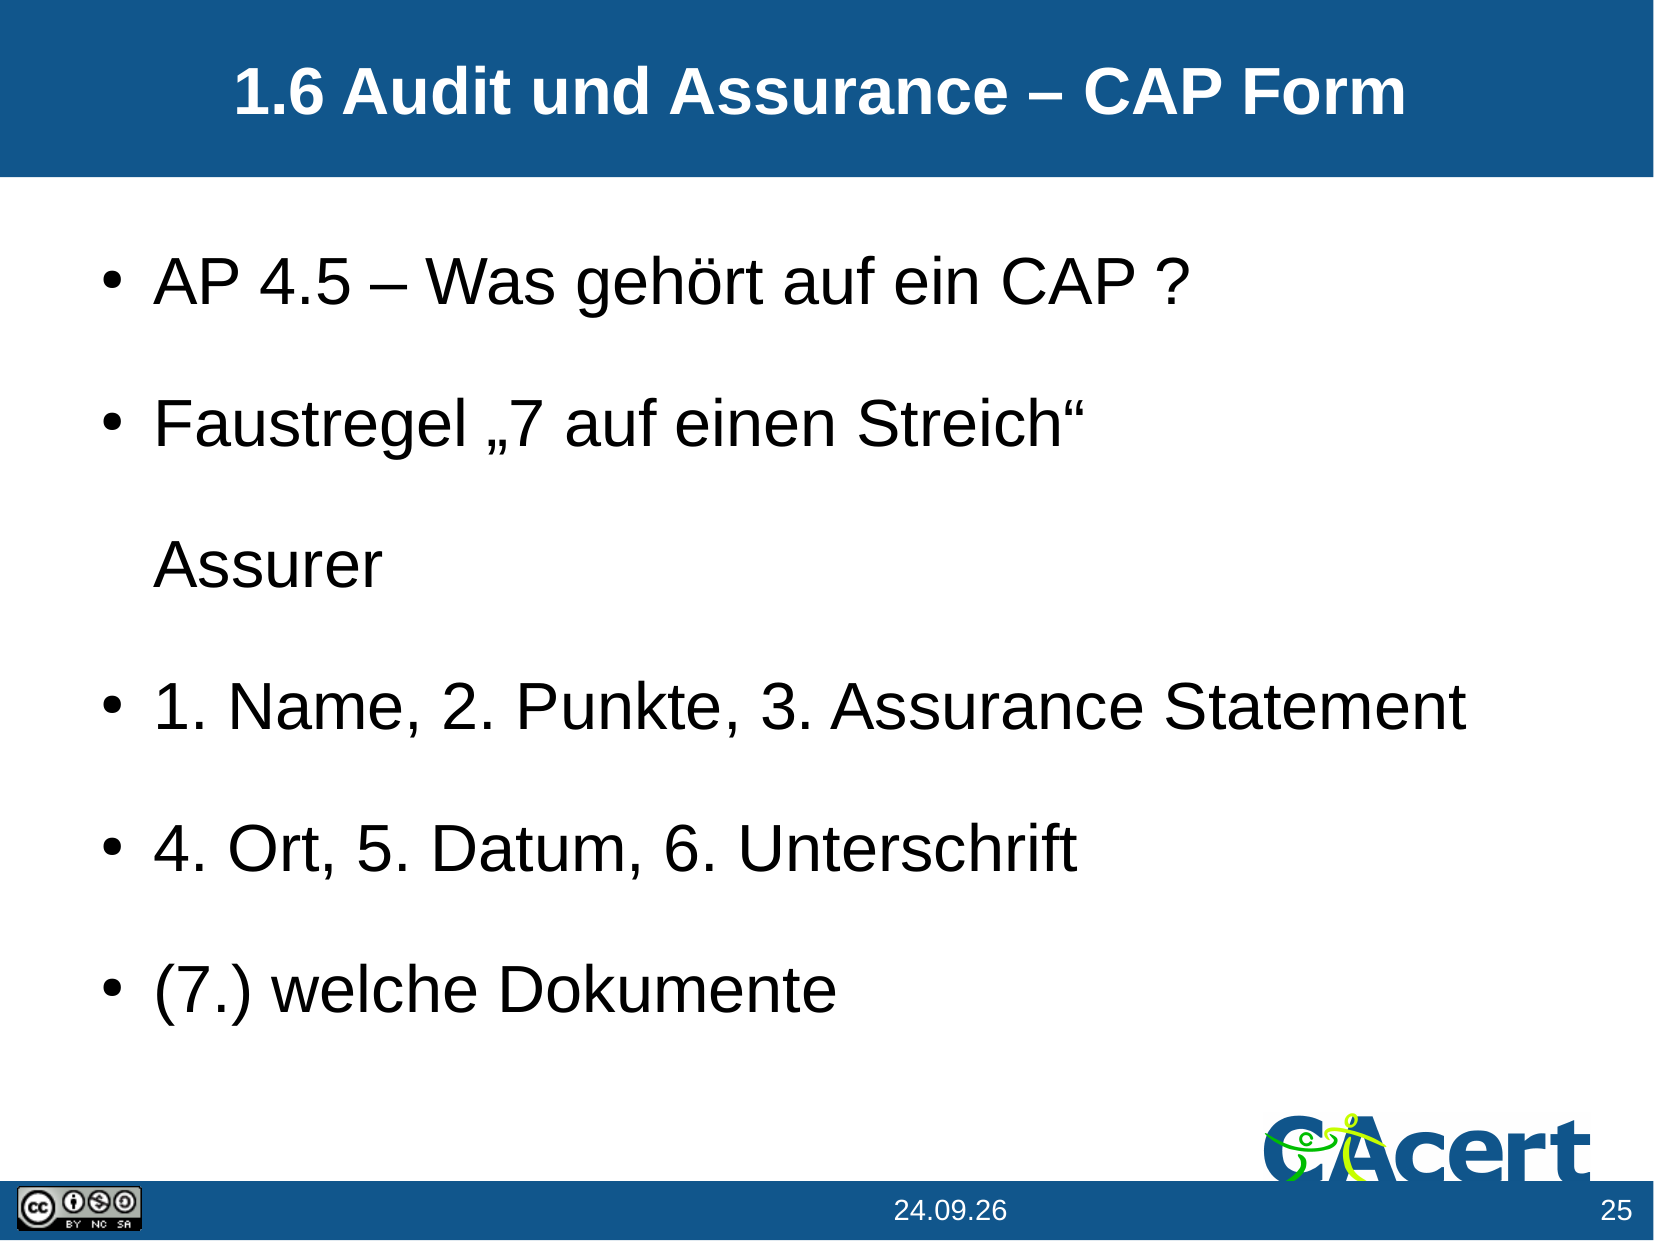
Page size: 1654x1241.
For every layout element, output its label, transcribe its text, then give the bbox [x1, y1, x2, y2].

title 1.6 Audit und Assurance – CAP Form [76, 17, 1565, 166]
picture [1263, 1112, 1591, 1181]
list AP 4.5 – Was gehört auf ein CAP ? Faustregel „7 auf einen Streich“ Assurer 1. Name, 2. Punkte, 3. Assurance Statement 4. Ort, 5. Datum, 6. Unterschrift (7.) welche Dokumente [82, 206, 1625, 1065]
picture [17, 1186, 142, 1231]
